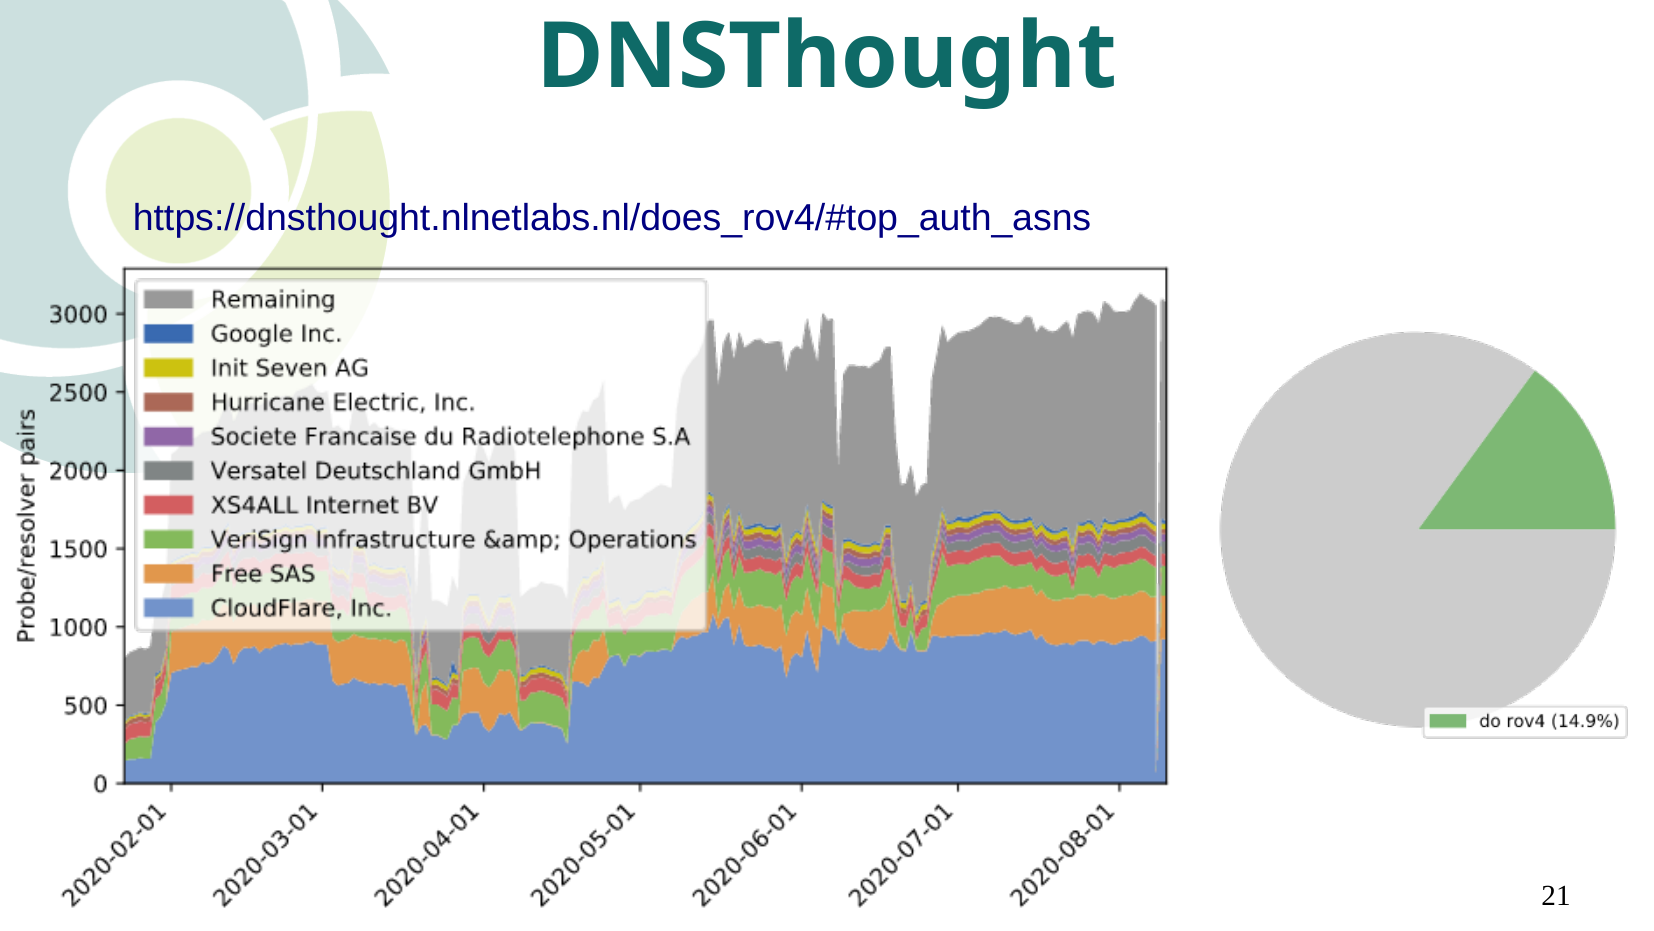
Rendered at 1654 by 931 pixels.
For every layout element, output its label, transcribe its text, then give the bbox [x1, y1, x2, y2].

title DNSThought [82, 8, 1571, 221]
text_box https://dnsthought.nlnetlabs.nl/does_rov4/#top_auth_asns [118, 188, 1205, 249]
picture [0, 244, 1654, 930]
